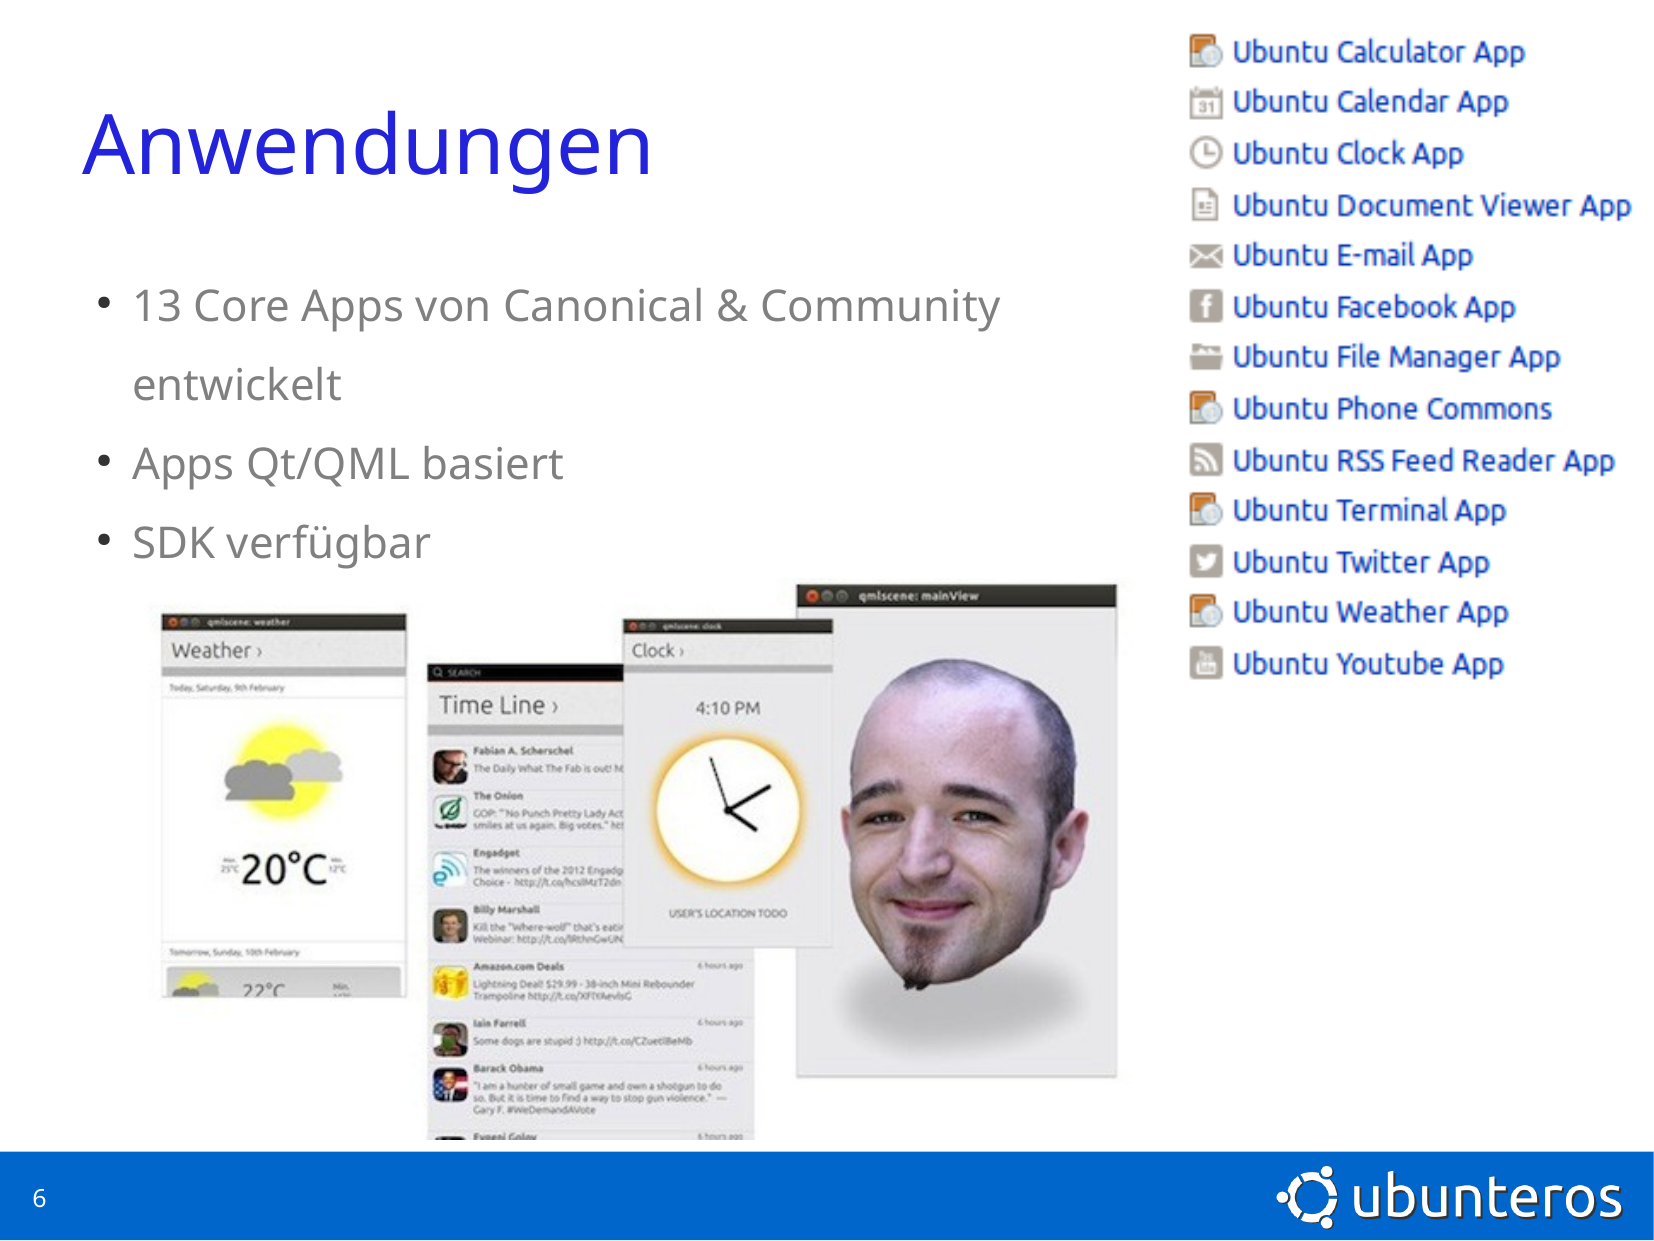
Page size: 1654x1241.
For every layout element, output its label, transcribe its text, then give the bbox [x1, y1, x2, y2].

picture [122, 578, 1146, 1141]
title Anwendungen [82, 37, 1181, 245]
picture [1269, 1157, 1635, 1235]
list 13 Core Apps von Canonical & Community entwickelt Apps Qt/QML basiert SDK verfügbar [87, 242, 1181, 579]
picture [1181, 23, 1637, 694]
